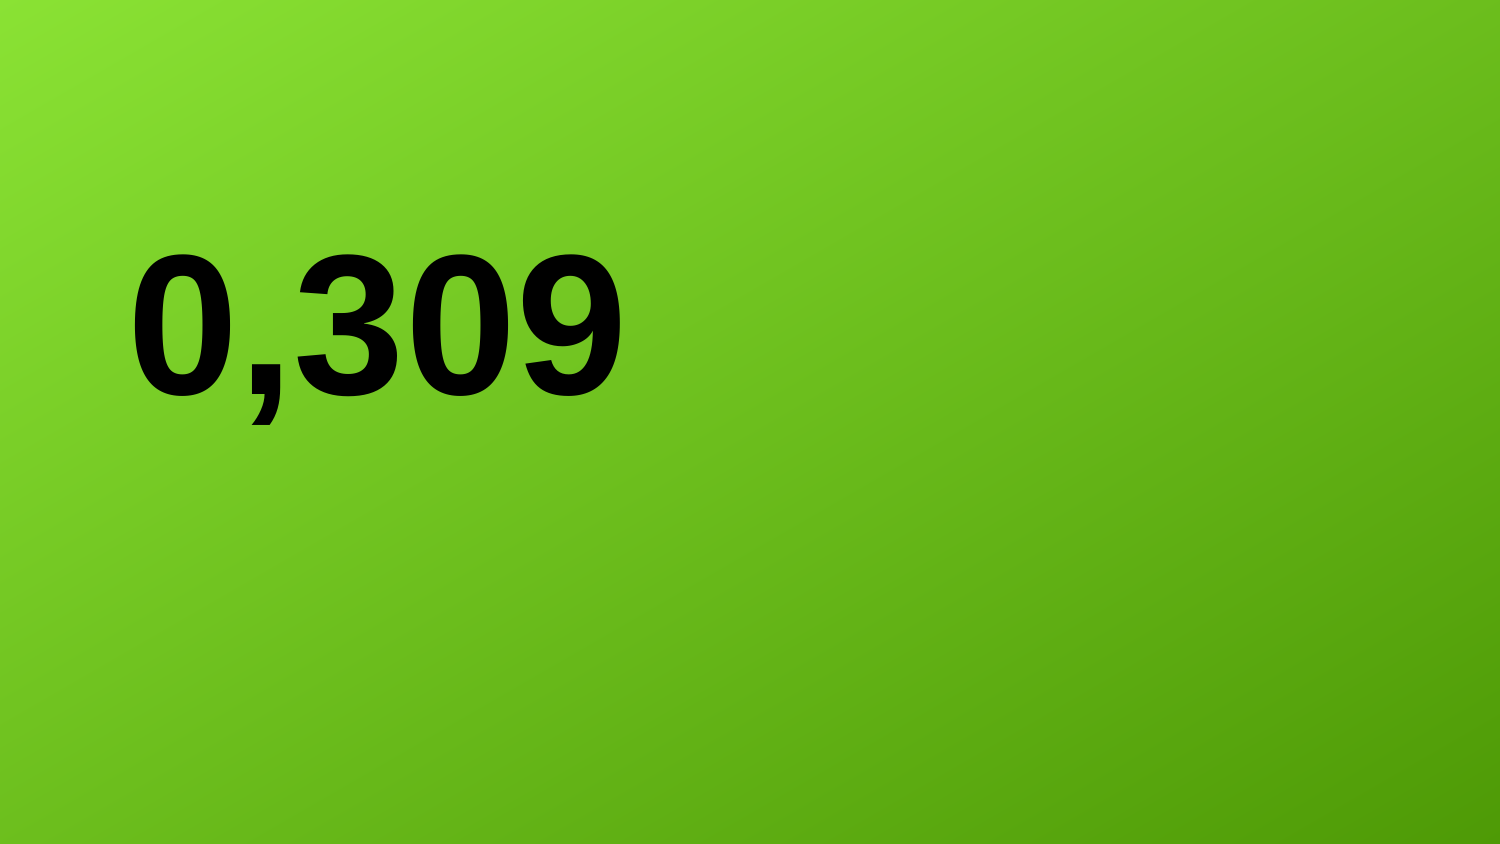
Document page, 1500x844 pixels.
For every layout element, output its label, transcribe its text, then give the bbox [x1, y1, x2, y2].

text_box 0,309 [551, 276, 591, 326]
text_box 0,309 [440, 276, 480, 374]
text_box 0,309 [162, 276, 202, 374]
text_box 0,309 [112, 259, 1388, 450]
